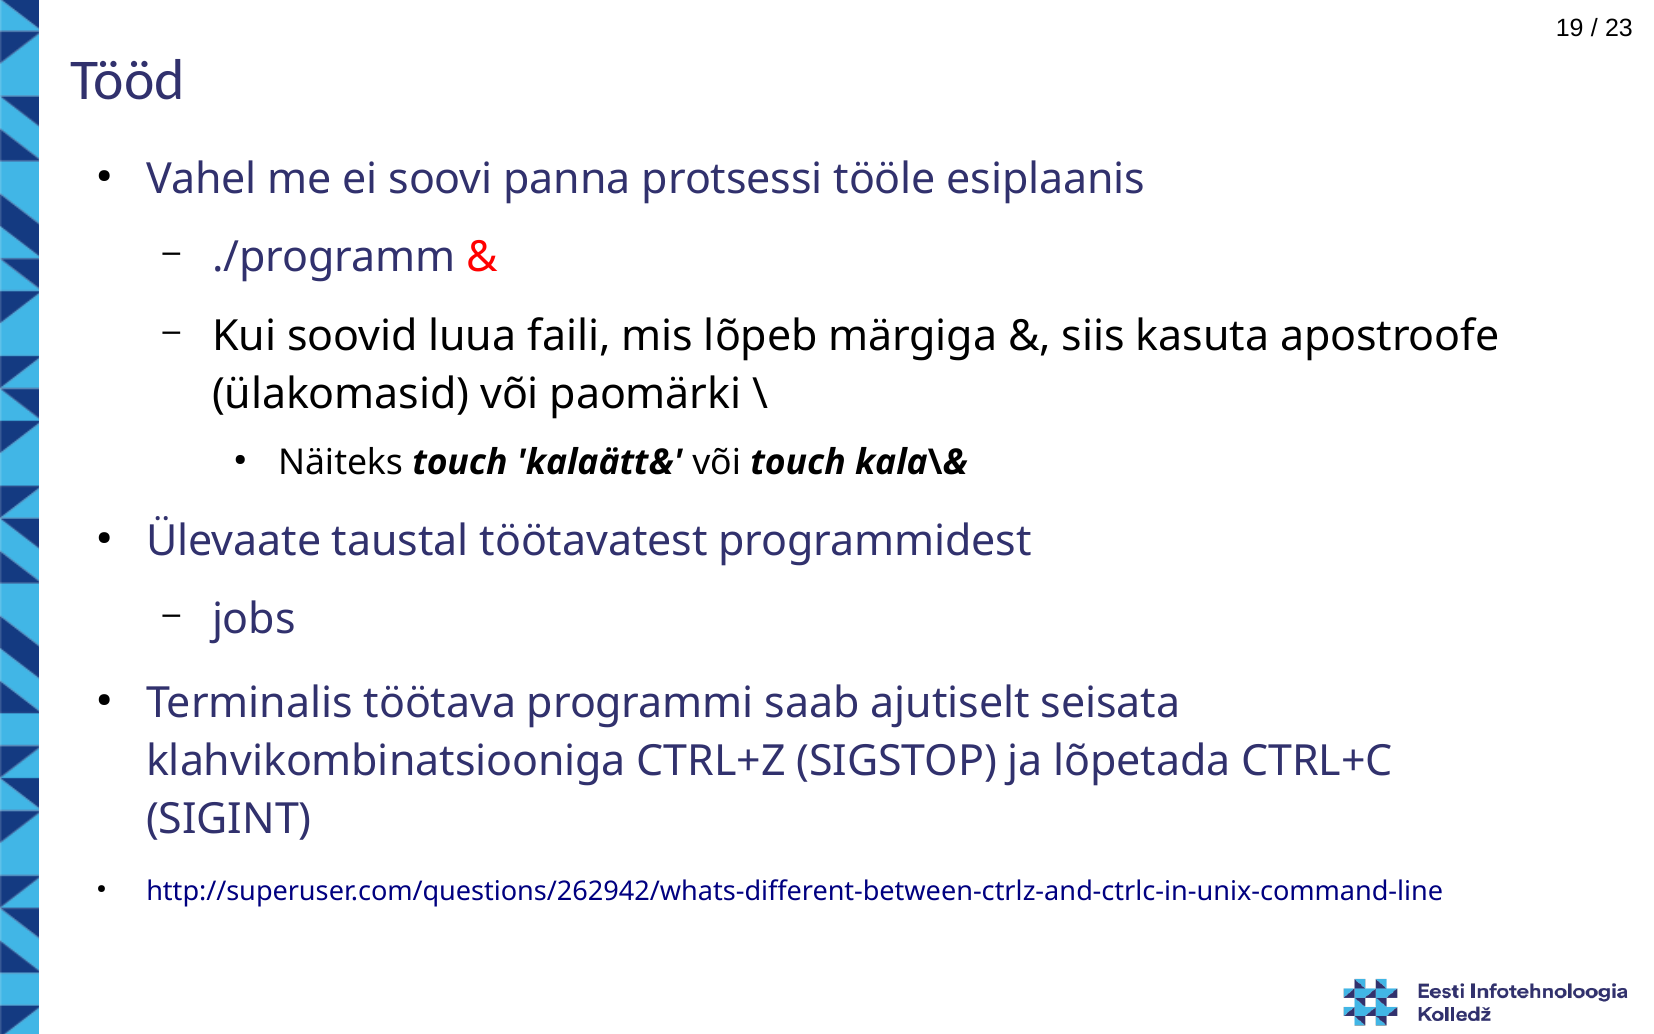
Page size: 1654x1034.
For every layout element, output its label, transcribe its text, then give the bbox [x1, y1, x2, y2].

title Tööd [70, 41, 1630, 130]
list Vahel me ei soovi panna protsessi tööle esiplaanis ./programm & Kui soovid luua faili, mis lõpeb märgiga &, siis kasuta apostroofe (ülakomasid) või paomärki \ Näiteks touch 'kalaätt&' või touch kala\& Ülevaate taustal töötavatest programmidest jobs Terminalis töötava programmi saab ajutiselt seisata klahvikombinatsiooniga CTRL+Z (SIGSTOP) ja lõpetada CTRL+C (SIGINT) http://superuser.com/questions/262942/whats-different-between-ctrlz-and-ctrlc-in-unix-command-line [80, 147, 1536, 916]
